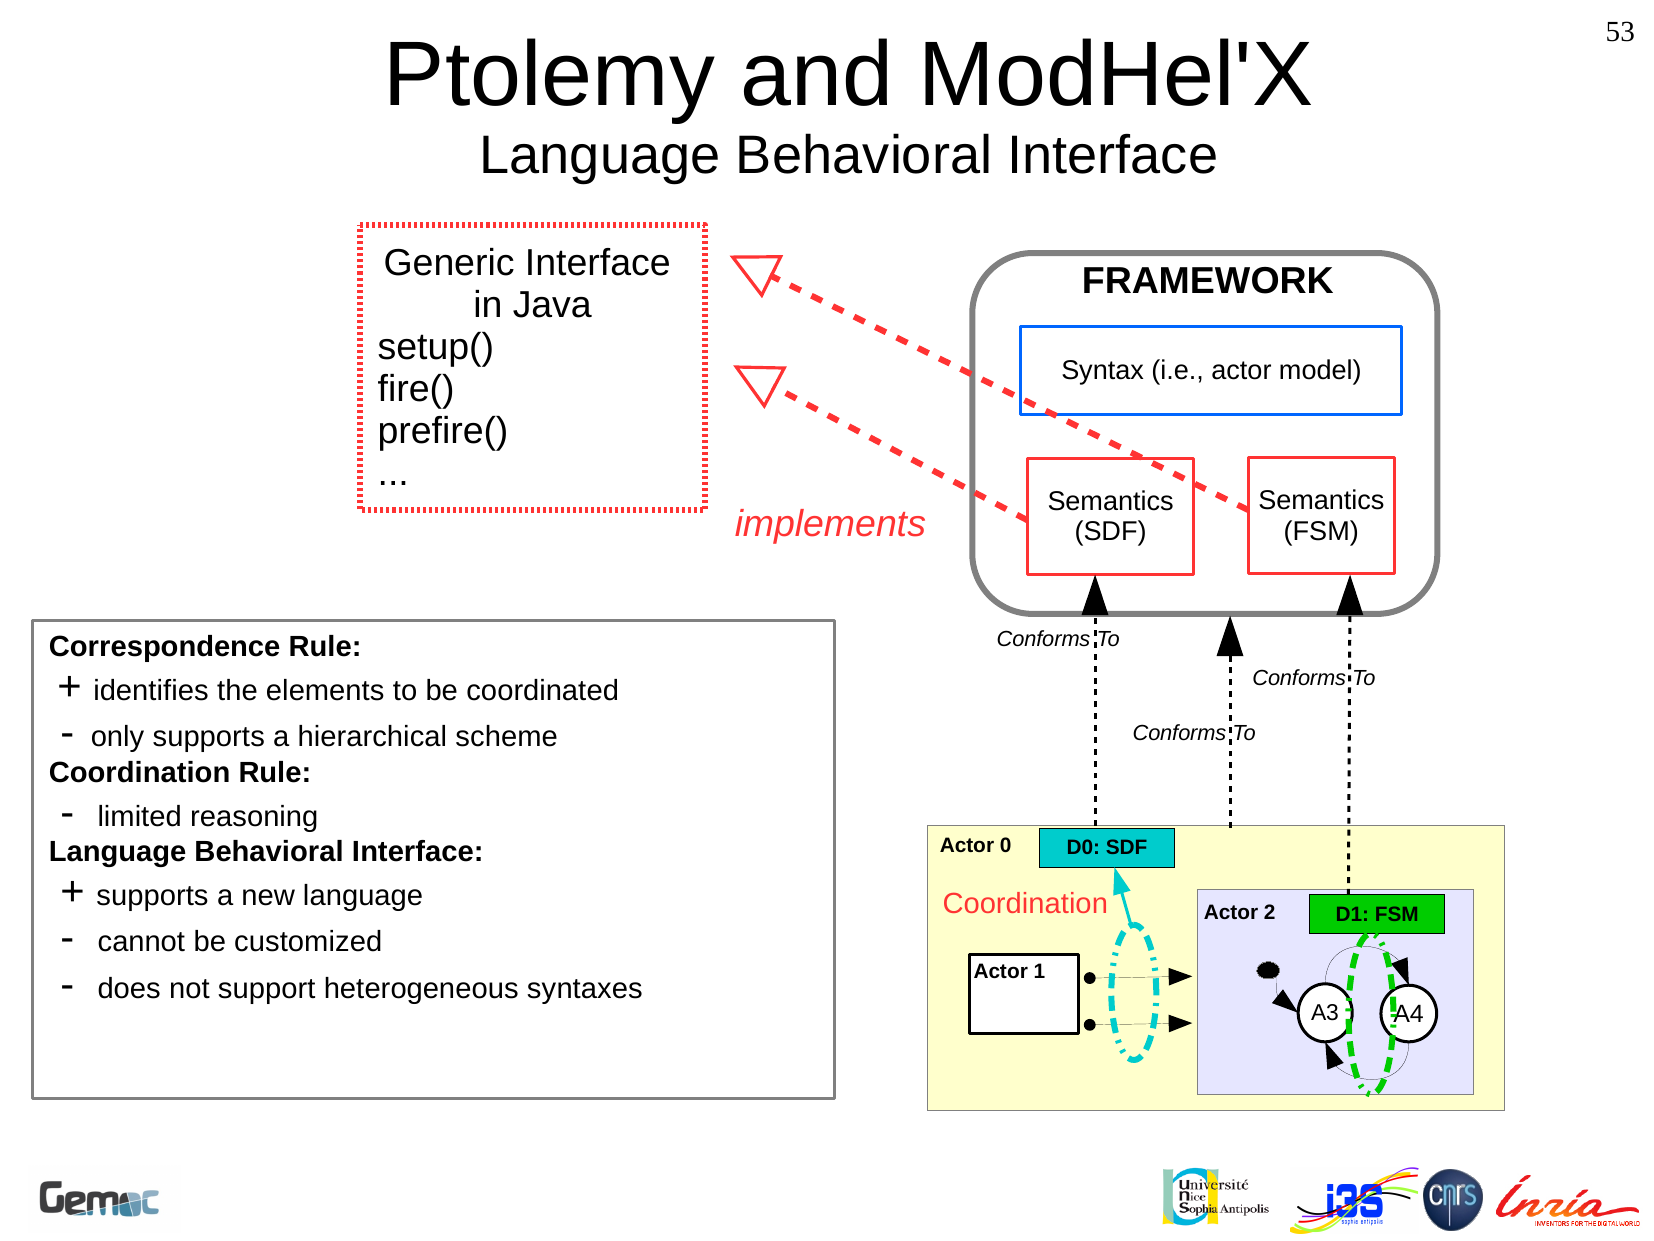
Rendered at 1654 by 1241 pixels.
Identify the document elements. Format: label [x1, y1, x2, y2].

text_box [360, 225, 706, 511]
title [105, 0, 1594, 208]
text_box [900, 825, 1505, 1111]
text_box [32, 620, 835, 1099]
text_box [1117, 658, 1456, 768]
text_box [720, 251, 1471, 614]
picture [1137, 1150, 1647, 1241]
text_box [981, 618, 1200, 674]
